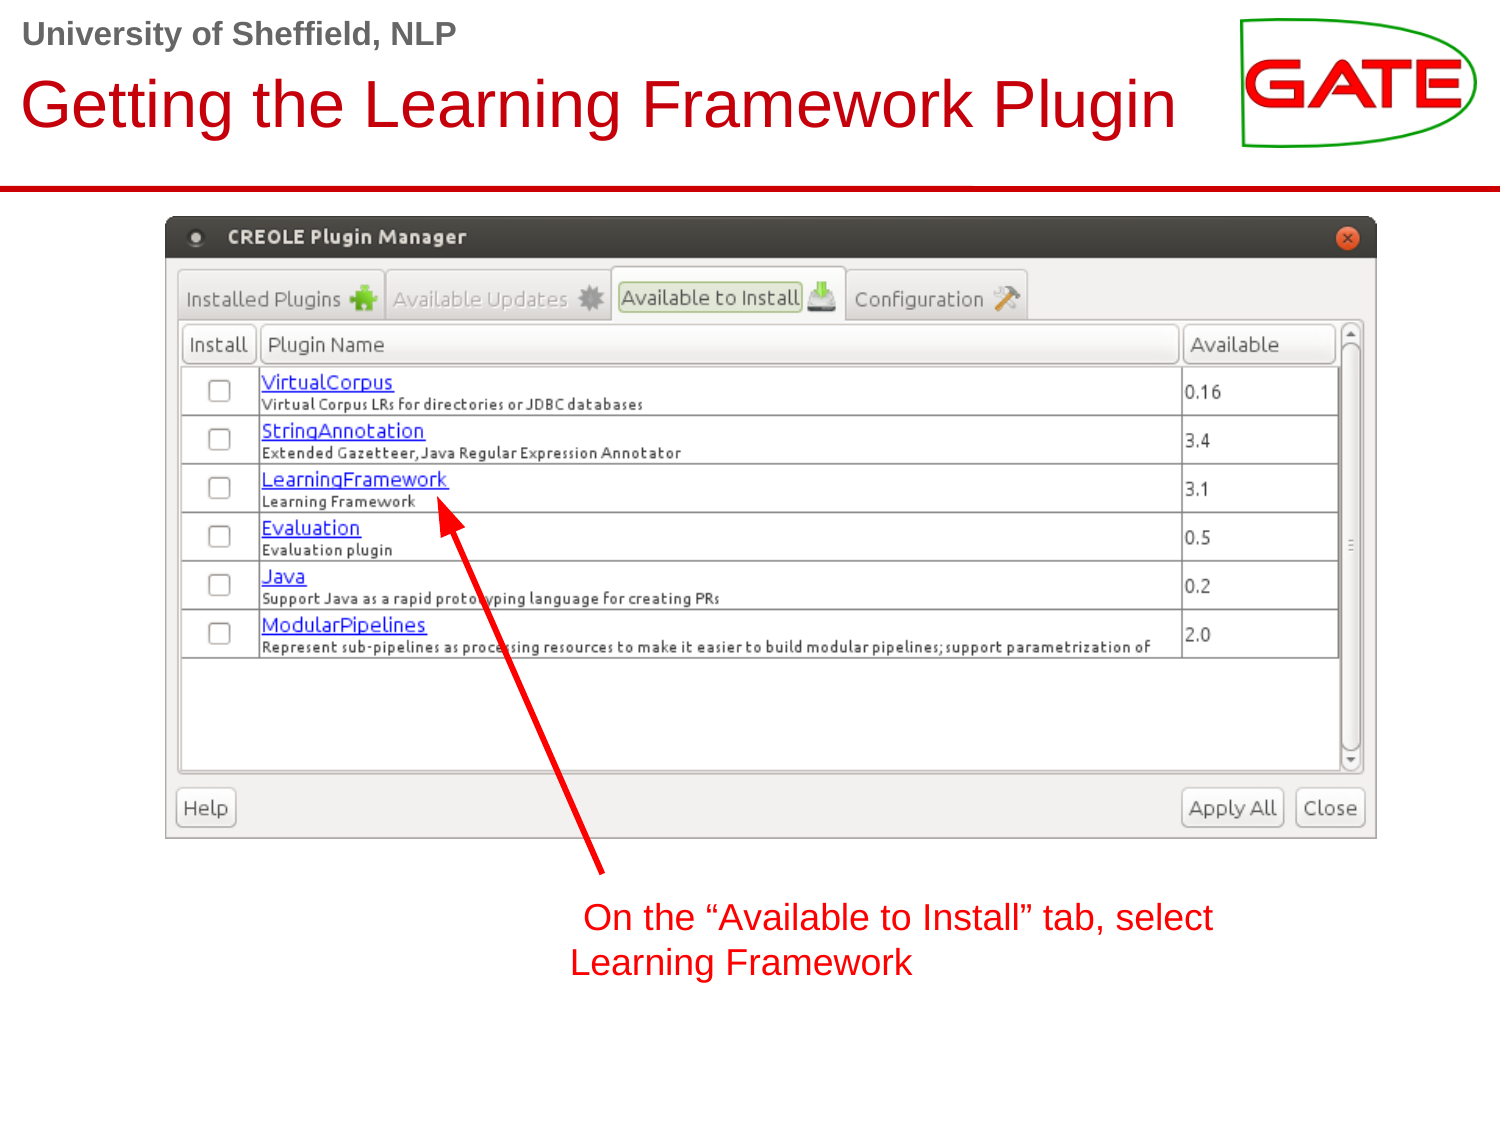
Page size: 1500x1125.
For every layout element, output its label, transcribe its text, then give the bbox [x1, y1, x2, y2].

picture [165, 216, 1377, 839]
title Getting the Learning Framework Plugin [20, 45, 1240, 166]
picture [1240, 18, 1477, 148]
text_box On the “Available to Install” tab, select Learning Framework [555, 885, 1247, 1003]
